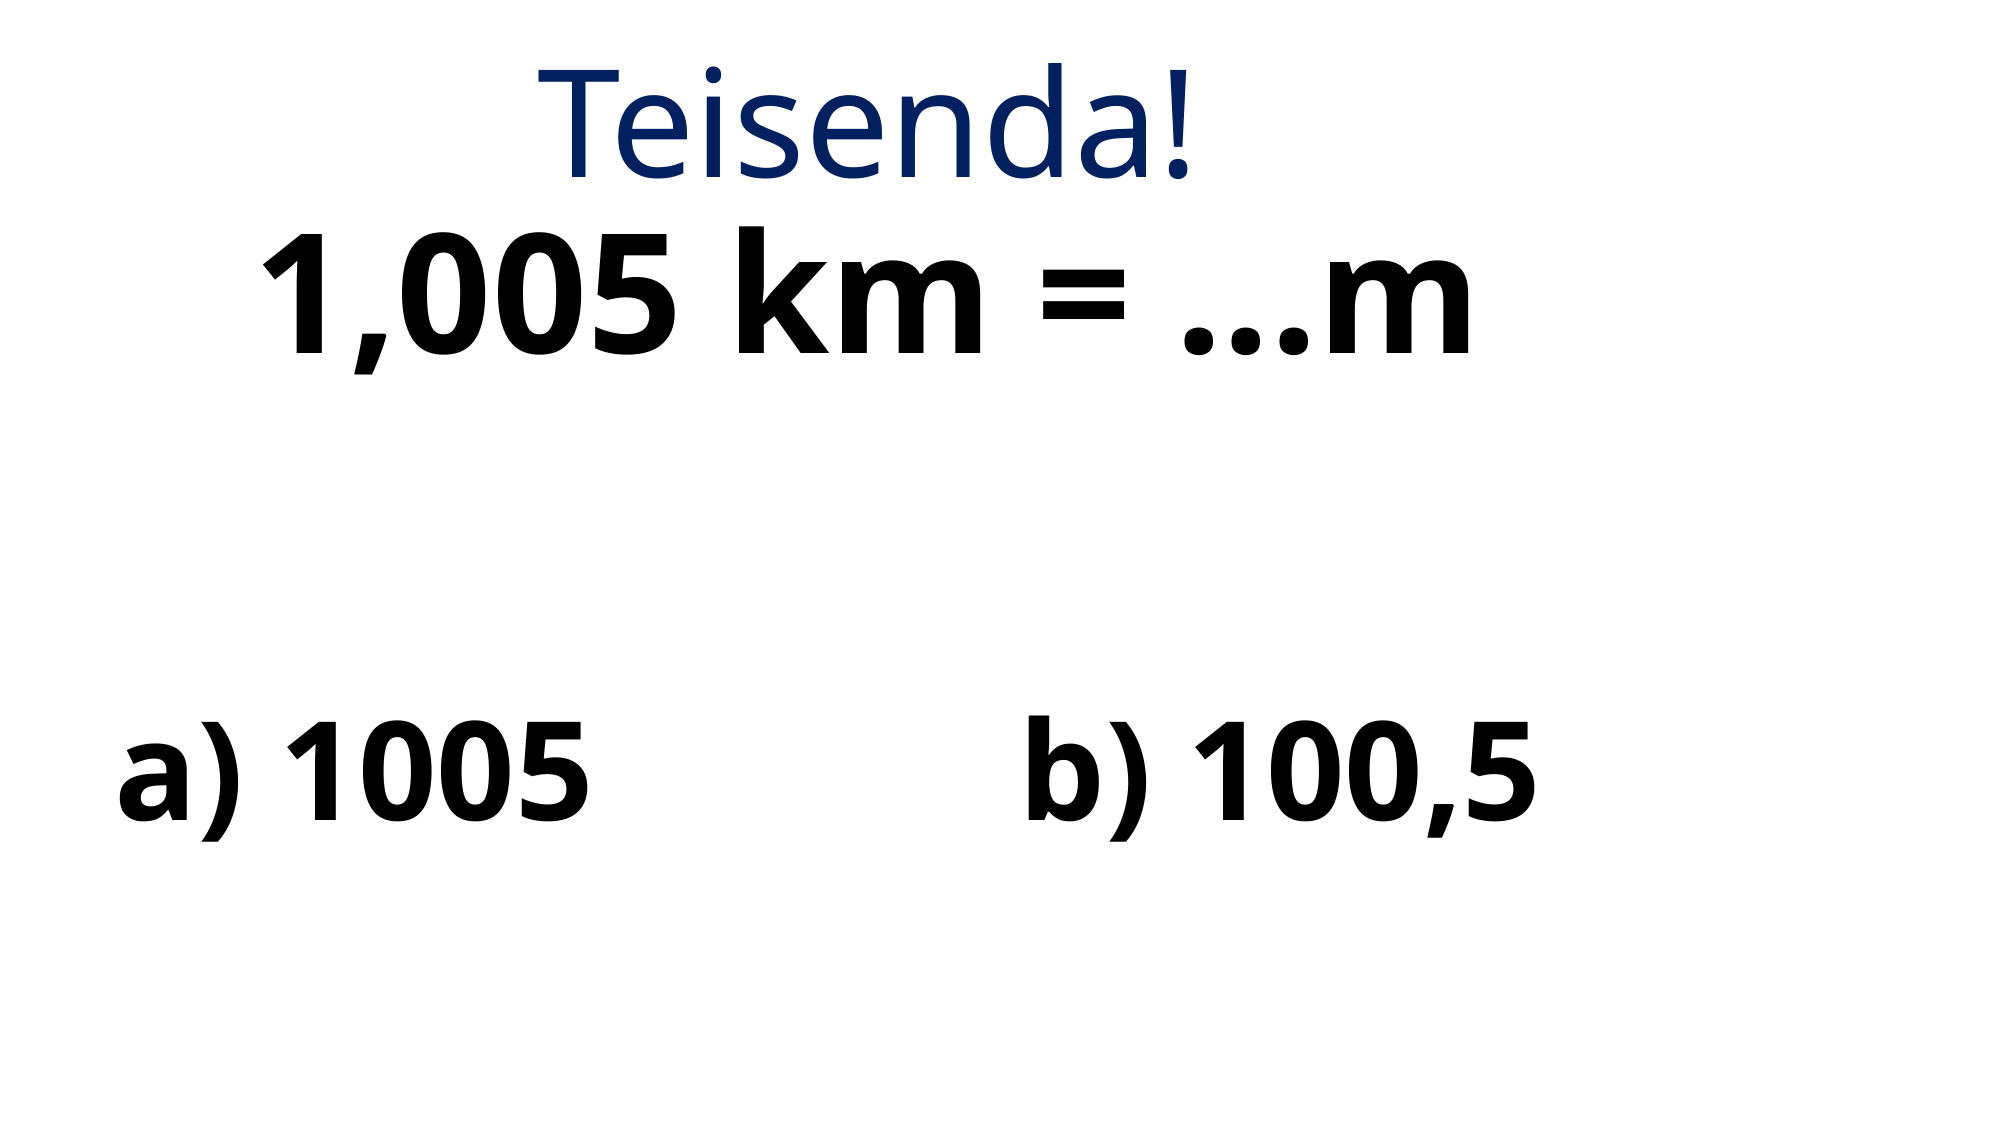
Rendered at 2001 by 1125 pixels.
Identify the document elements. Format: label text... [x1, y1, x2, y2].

text_box b) 100,5 [998, 589, 1856, 946]
title Teisenda! 1,005 km = ...m [49, 37, 1687, 395]
text_box a) 1005 [94, 589, 869, 946]
